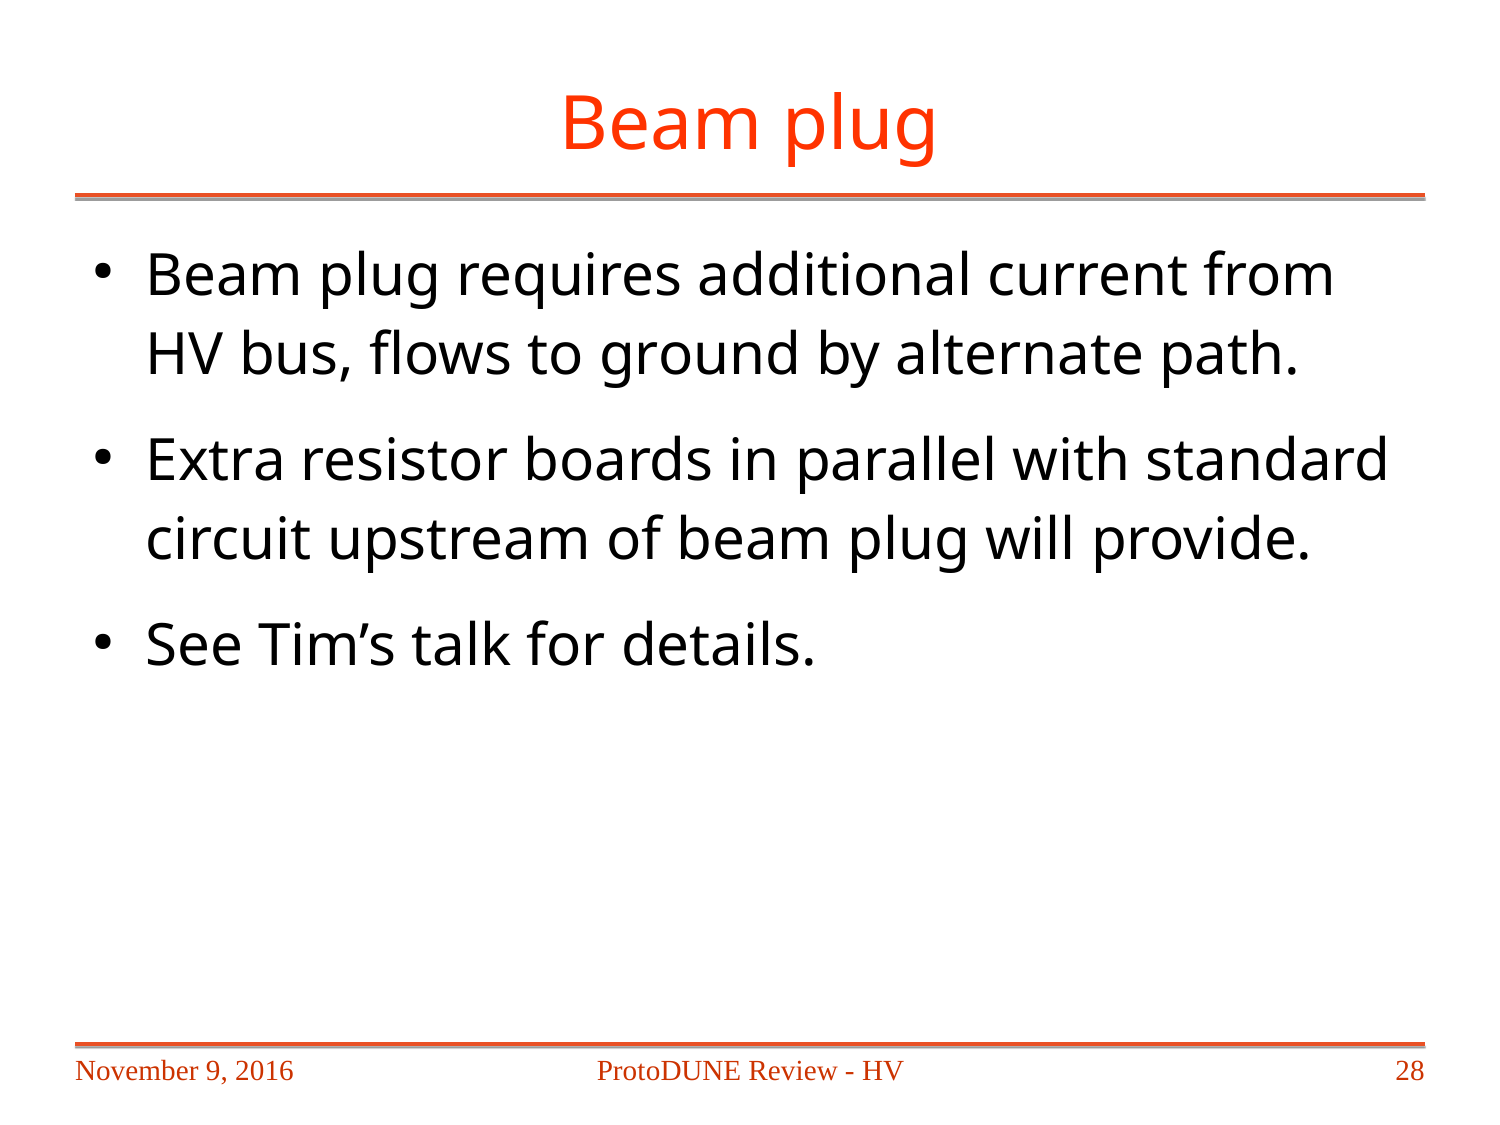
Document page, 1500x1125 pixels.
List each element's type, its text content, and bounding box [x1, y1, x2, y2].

list Beam plug requires additional current from HV bus, flows to ground by alternate path. Extra resistor boards in parallel with standard circuit upstream of beam plug will provide. See Tim’s talk for details. [75, 232, 1425, 1002]
title Beam plug [75, 44, 1425, 196]
